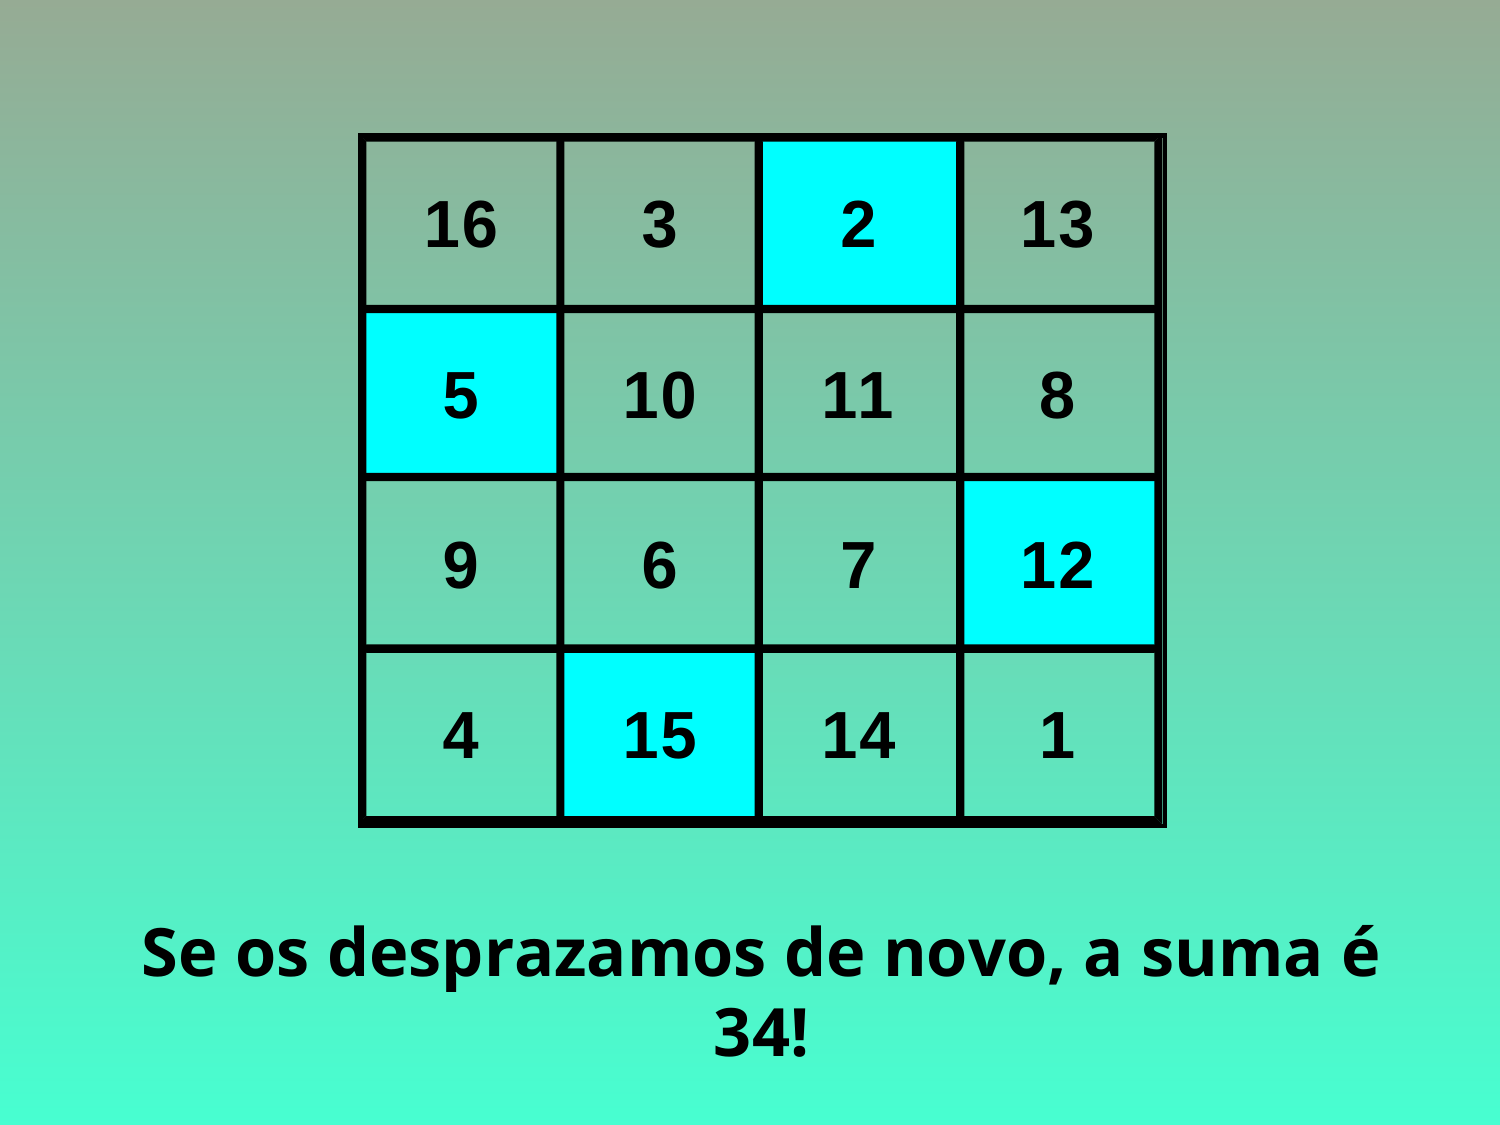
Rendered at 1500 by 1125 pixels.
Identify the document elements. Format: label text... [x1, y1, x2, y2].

text_box Se os desprazamos de novo, a suma é 34! [93, 902, 1430, 1078]
chart [362, 137, 1163, 824]
